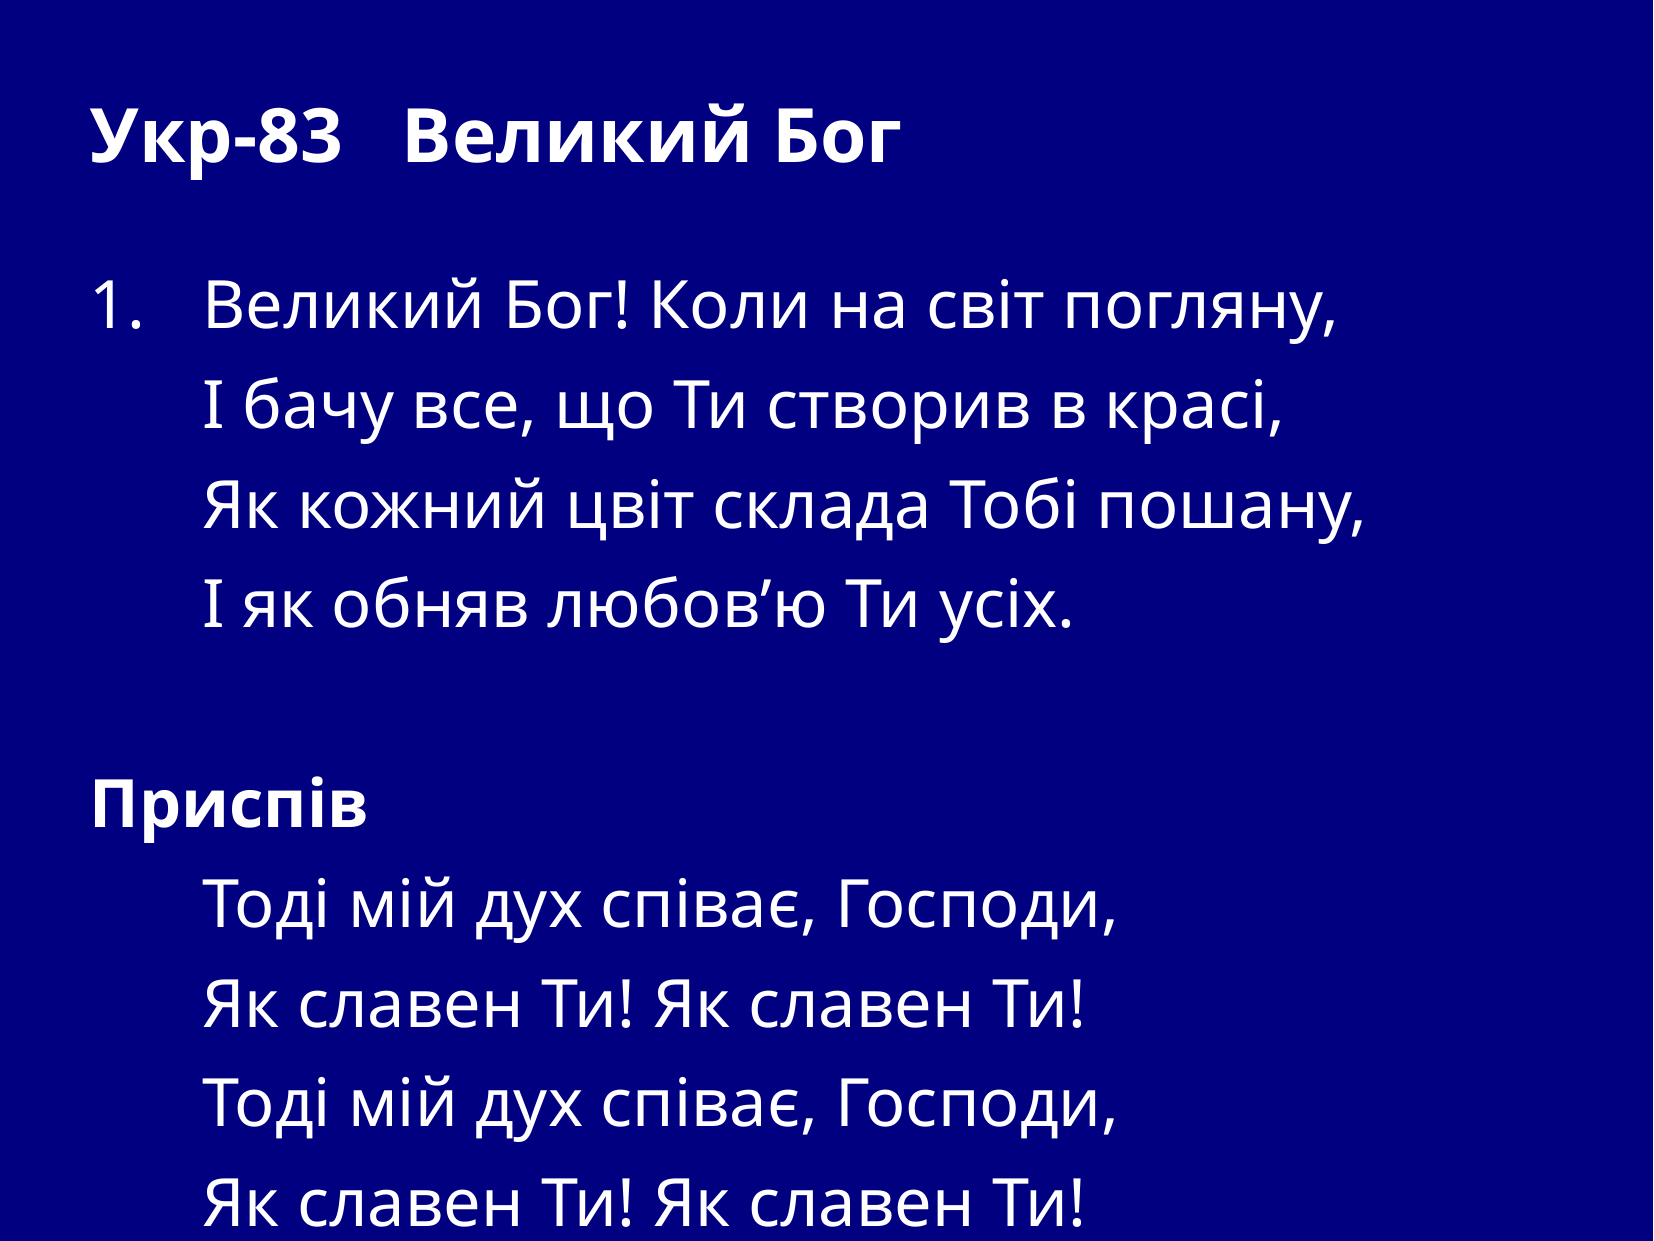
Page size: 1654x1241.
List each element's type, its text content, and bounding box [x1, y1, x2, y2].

text_box Укр-83 Великий Бог [75, 75, 1576, 188]
text_box 1. Великий Бог! Коли на світ погляну, І бачу все, що Ти створив в красі, Як кожний цвіт склада Тобі пошану, І як обняв любов’ю Ти усіх. Приспів Тоді мій дух співає, Господи, Як славен Ти! Як славен Ти! Тоді мій дух співає, Господи, Як славен Ти! Як славен Ти! [75, 188, 1576, 1163]
